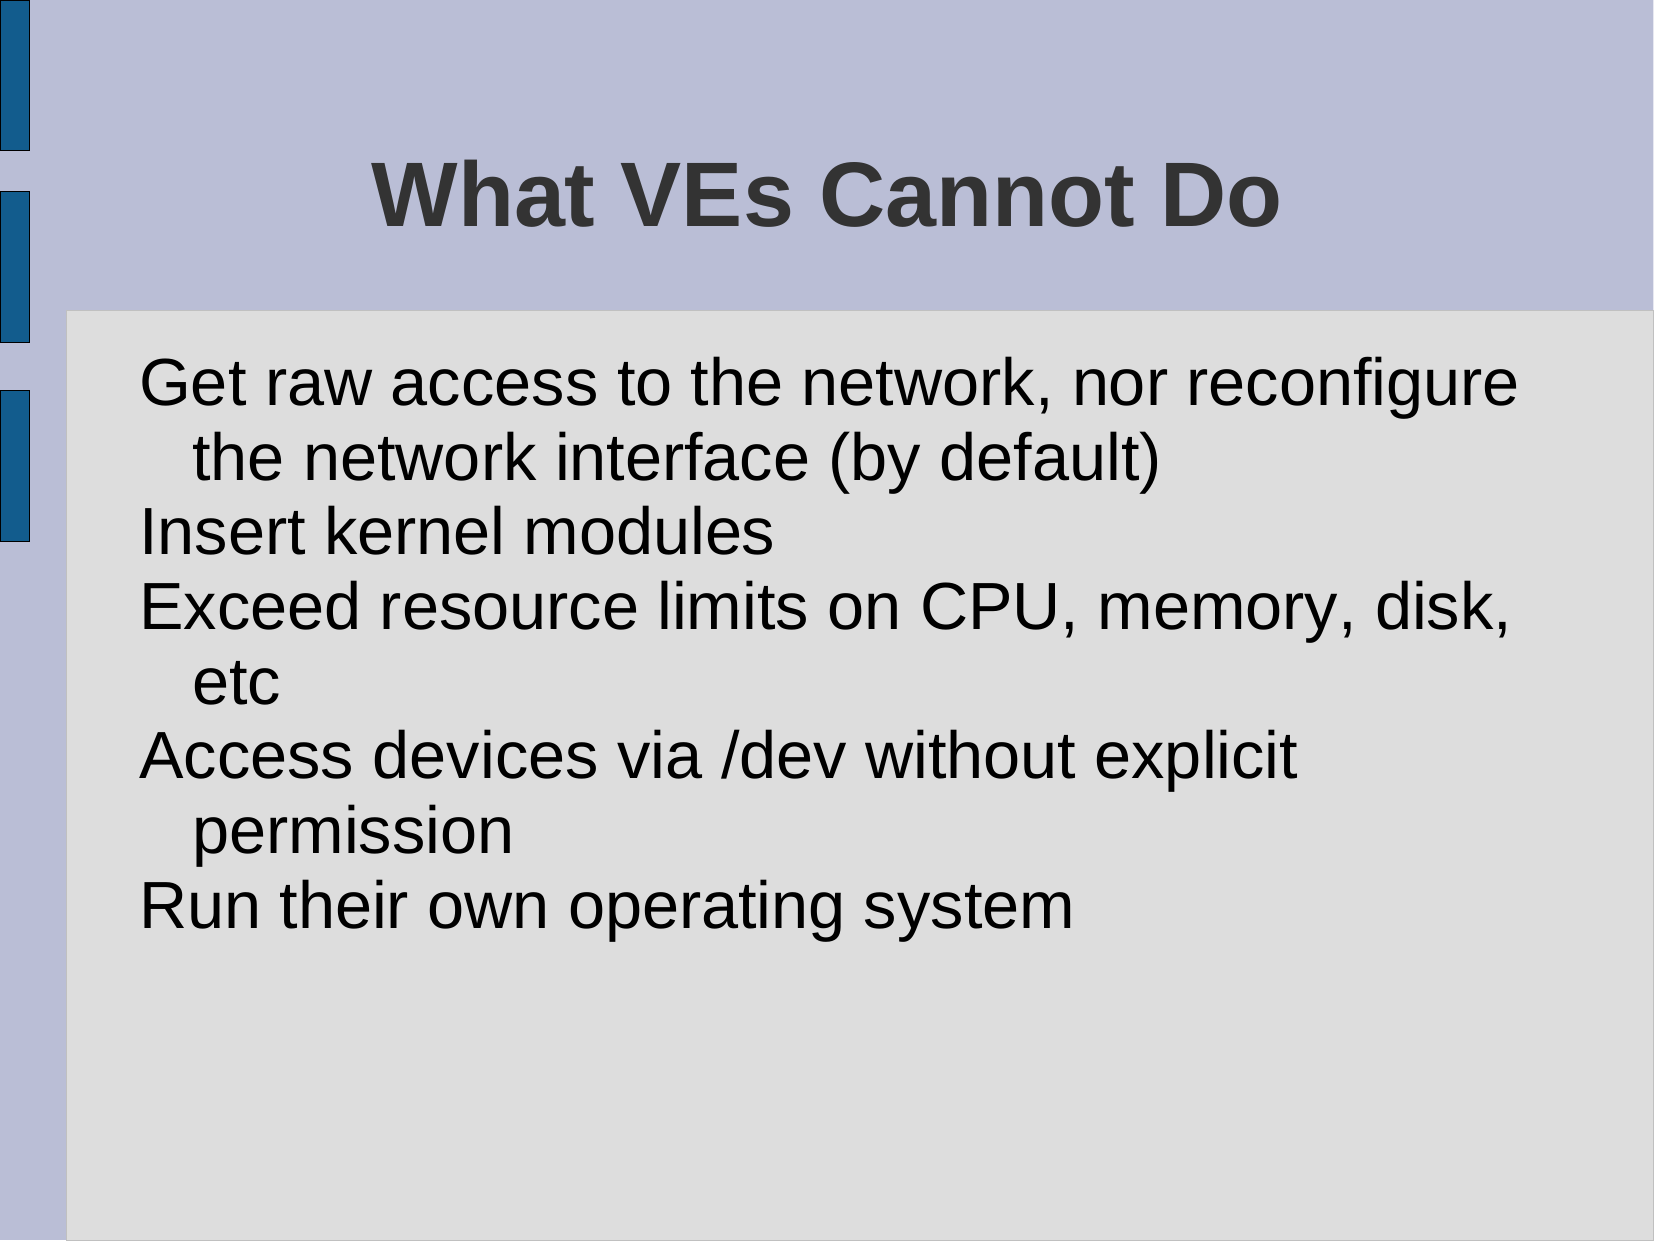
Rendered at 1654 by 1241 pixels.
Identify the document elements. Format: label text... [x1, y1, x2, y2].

list Get raw access to the network, nor reconfigure the network interface (by default) Insert kernel modules Exceed resource limits on CPU, memory, disk, etc Access devices via /dev without explicit permission Run their own operating system [121, 344, 1534, 1127]
title What VEs Cannot Do [121, 91, 1534, 299]
